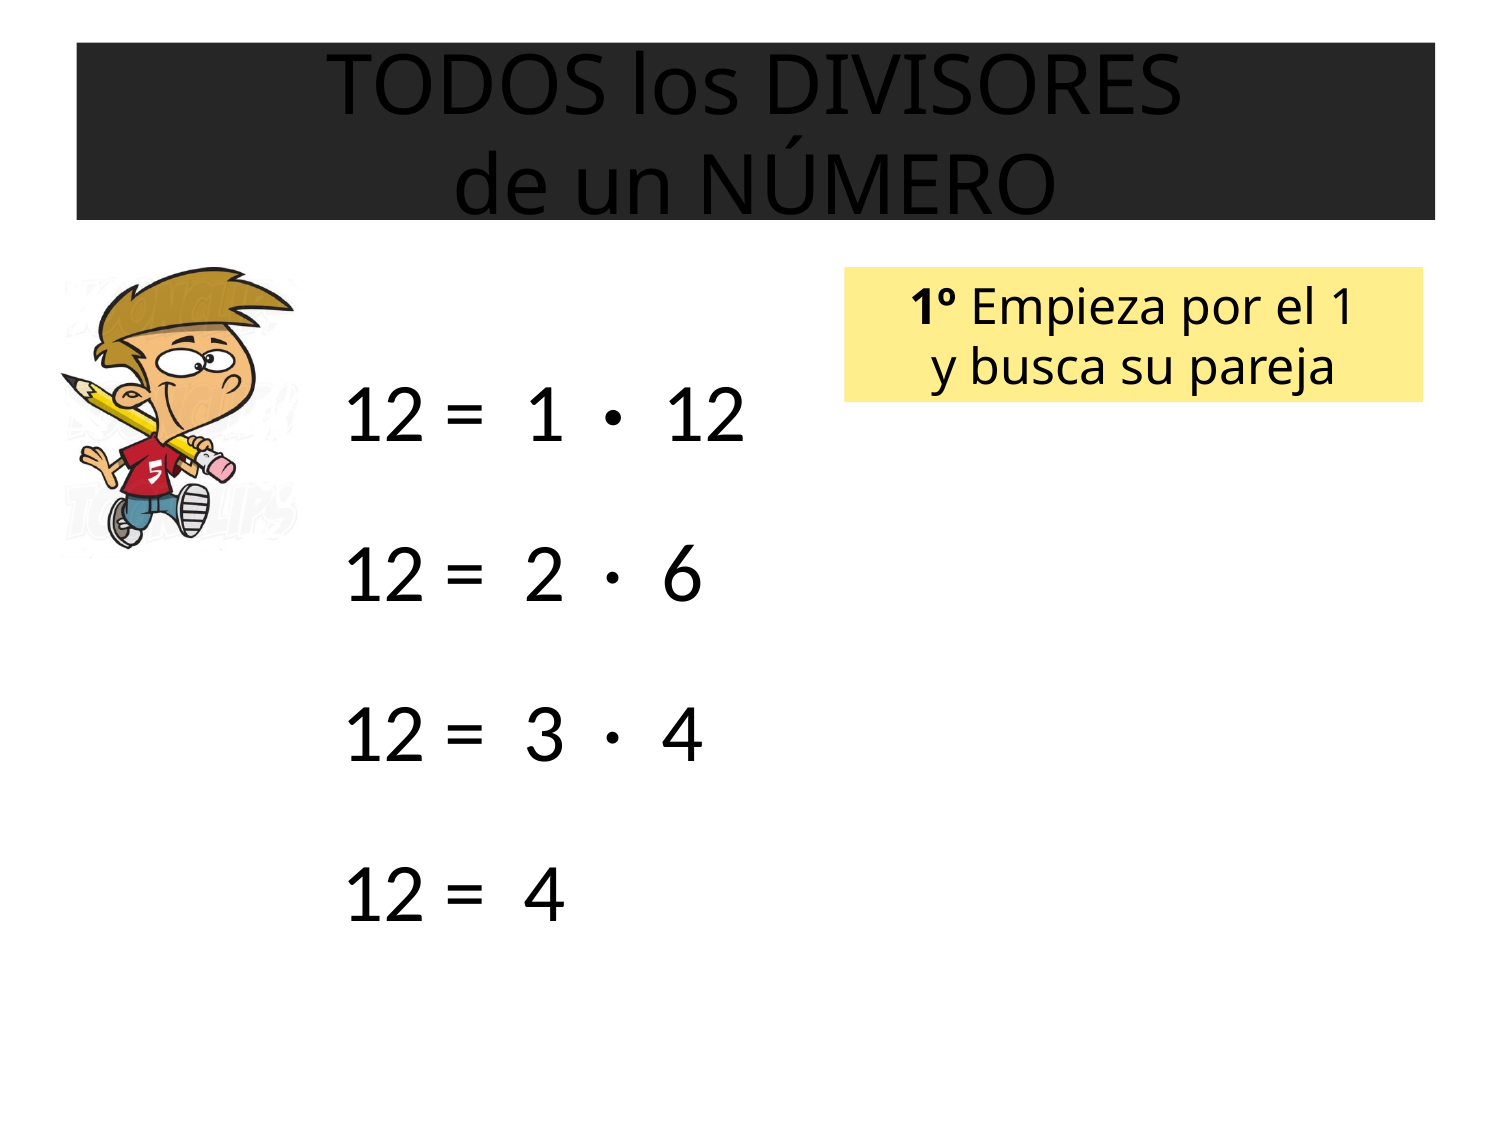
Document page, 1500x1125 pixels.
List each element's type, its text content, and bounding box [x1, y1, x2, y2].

text_box TODOS los DIVISORES de un NÚMERO [76, 42, 1436, 220]
picture [41, 267, 313, 558]
text_box 1º Empieza por el 1 y busca su pareja [844, 267, 1424, 403]
text_box 12 = 1 · 12 12 = 2 · 6 12 = 3 · 4 12 = 4 [325, 290, 763, 946]
